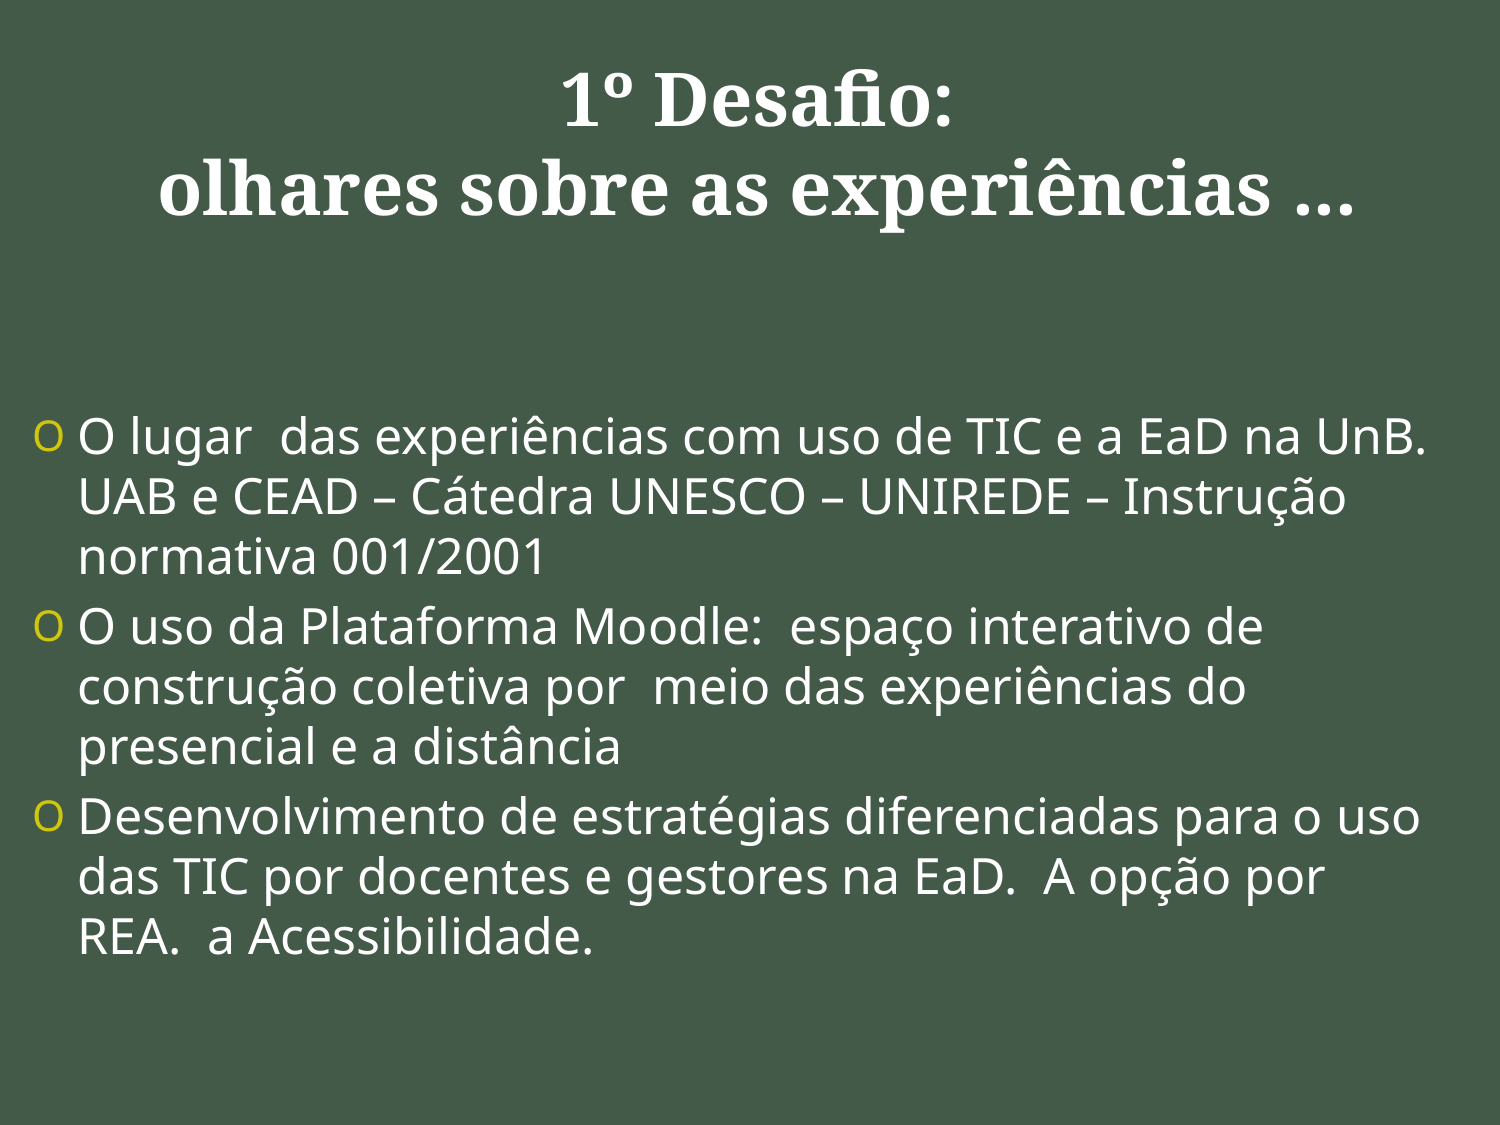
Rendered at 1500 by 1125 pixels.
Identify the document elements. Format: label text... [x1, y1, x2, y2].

list O lugar das experiências com uso de TIC e a EaD na UnB. UAB e CEAD – Cátedra UNESCO – UNIREDE – Instrução normativa 001/2001 O uso da Plataforma Moodle: espaço interativo de construção coletiva por meio das experiências do presencial e a distância Desenvolvimento de estratégias diferenciadas para o uso das TIC por docentes e gestores na EaD. A opção por REA. a Acessibilidade. [17, 397, 1453, 1071]
title 1º Desafio: olhares sobre as experiências ... [112, 42, 1424, 240]
